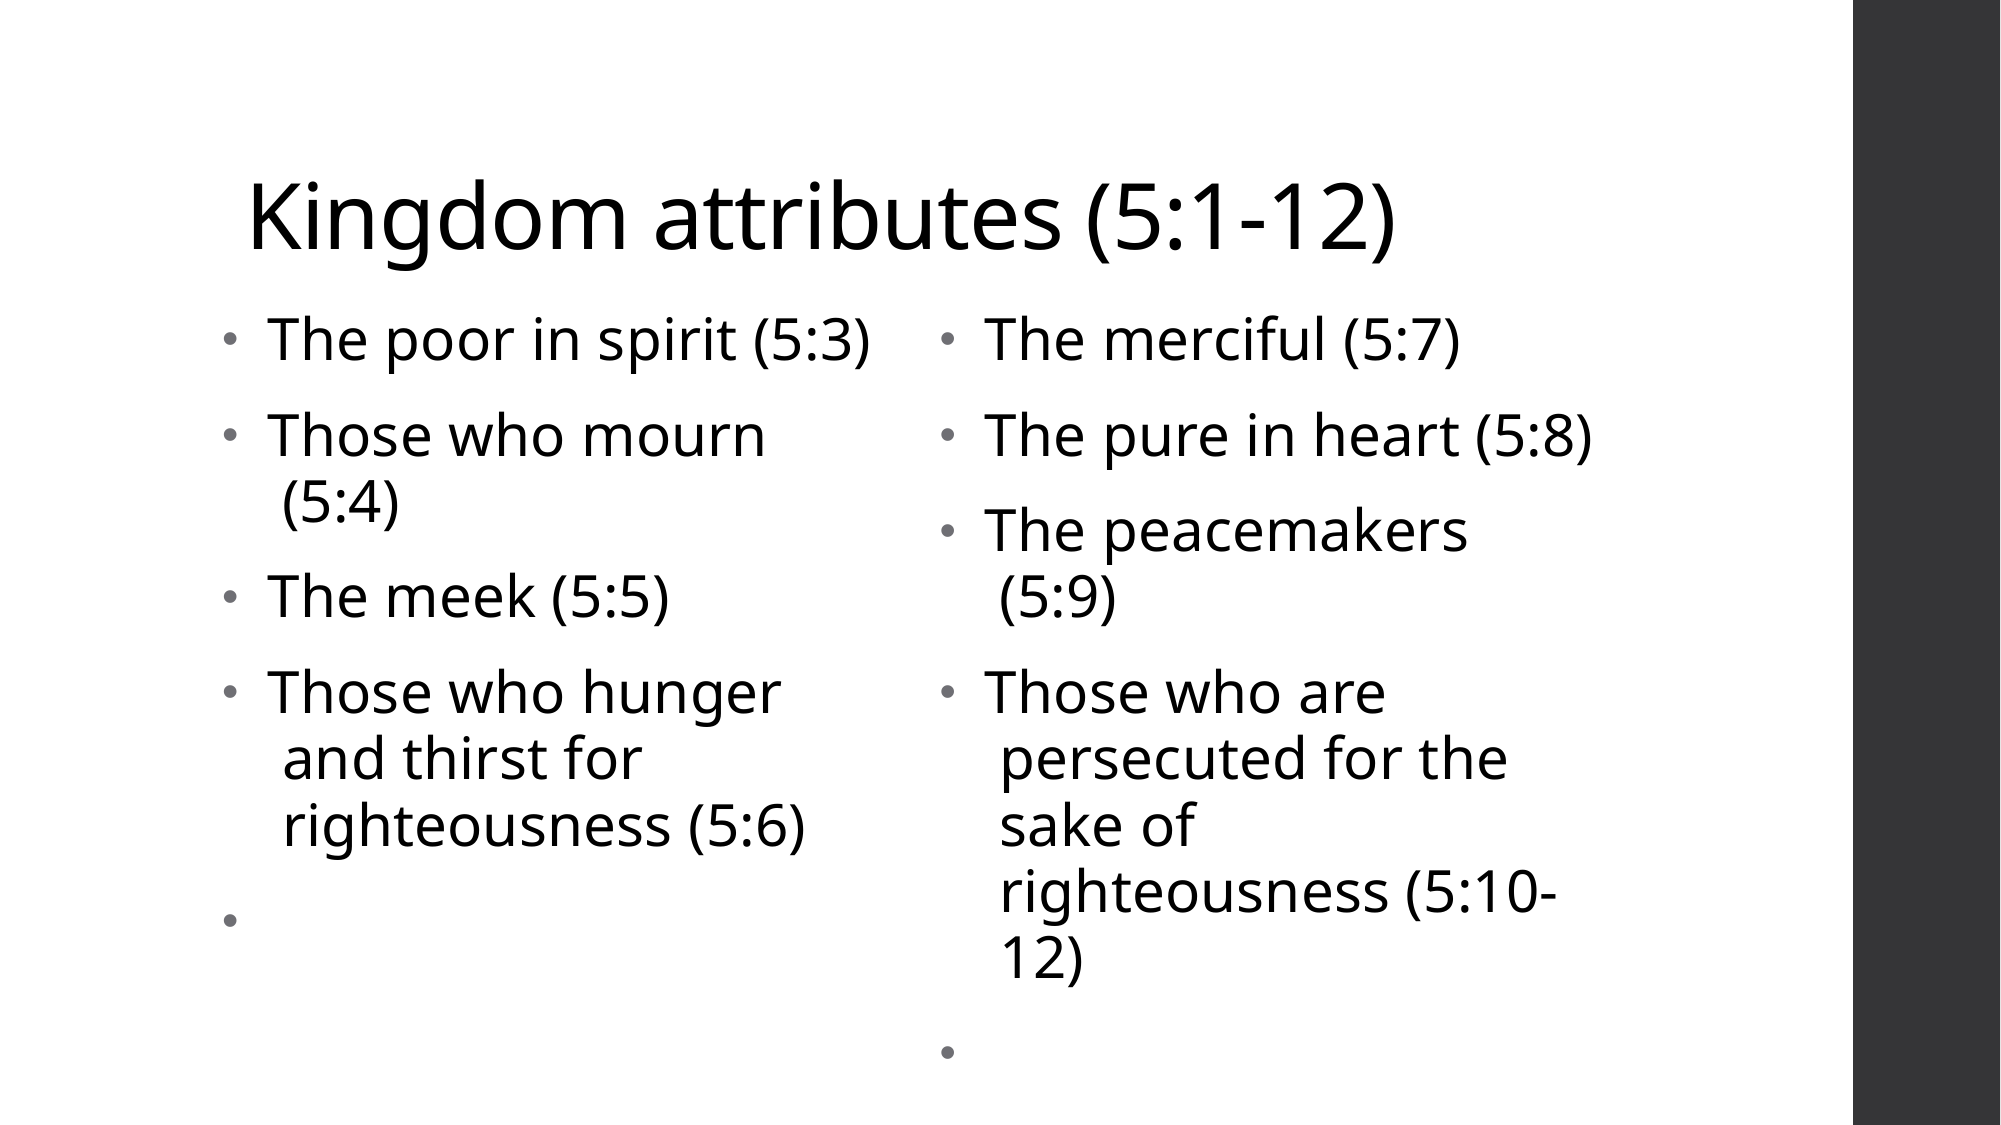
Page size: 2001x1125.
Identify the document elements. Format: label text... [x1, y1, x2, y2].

list The merciful (5:7) The pure in heart (5:8) The peacemakers (5:9) Those who are persecuted for the sake of righteousness (5:10-12) [924, 299, 1617, 1014]
title Kingdom attributes (5:1-12) [206, 60, 1797, 278]
list The poor in spirit (5:3) Those who mourn (5:4) The meek (5:5) Those who hunger and thirst for righteousness (5:6) [207, 299, 900, 1014]
